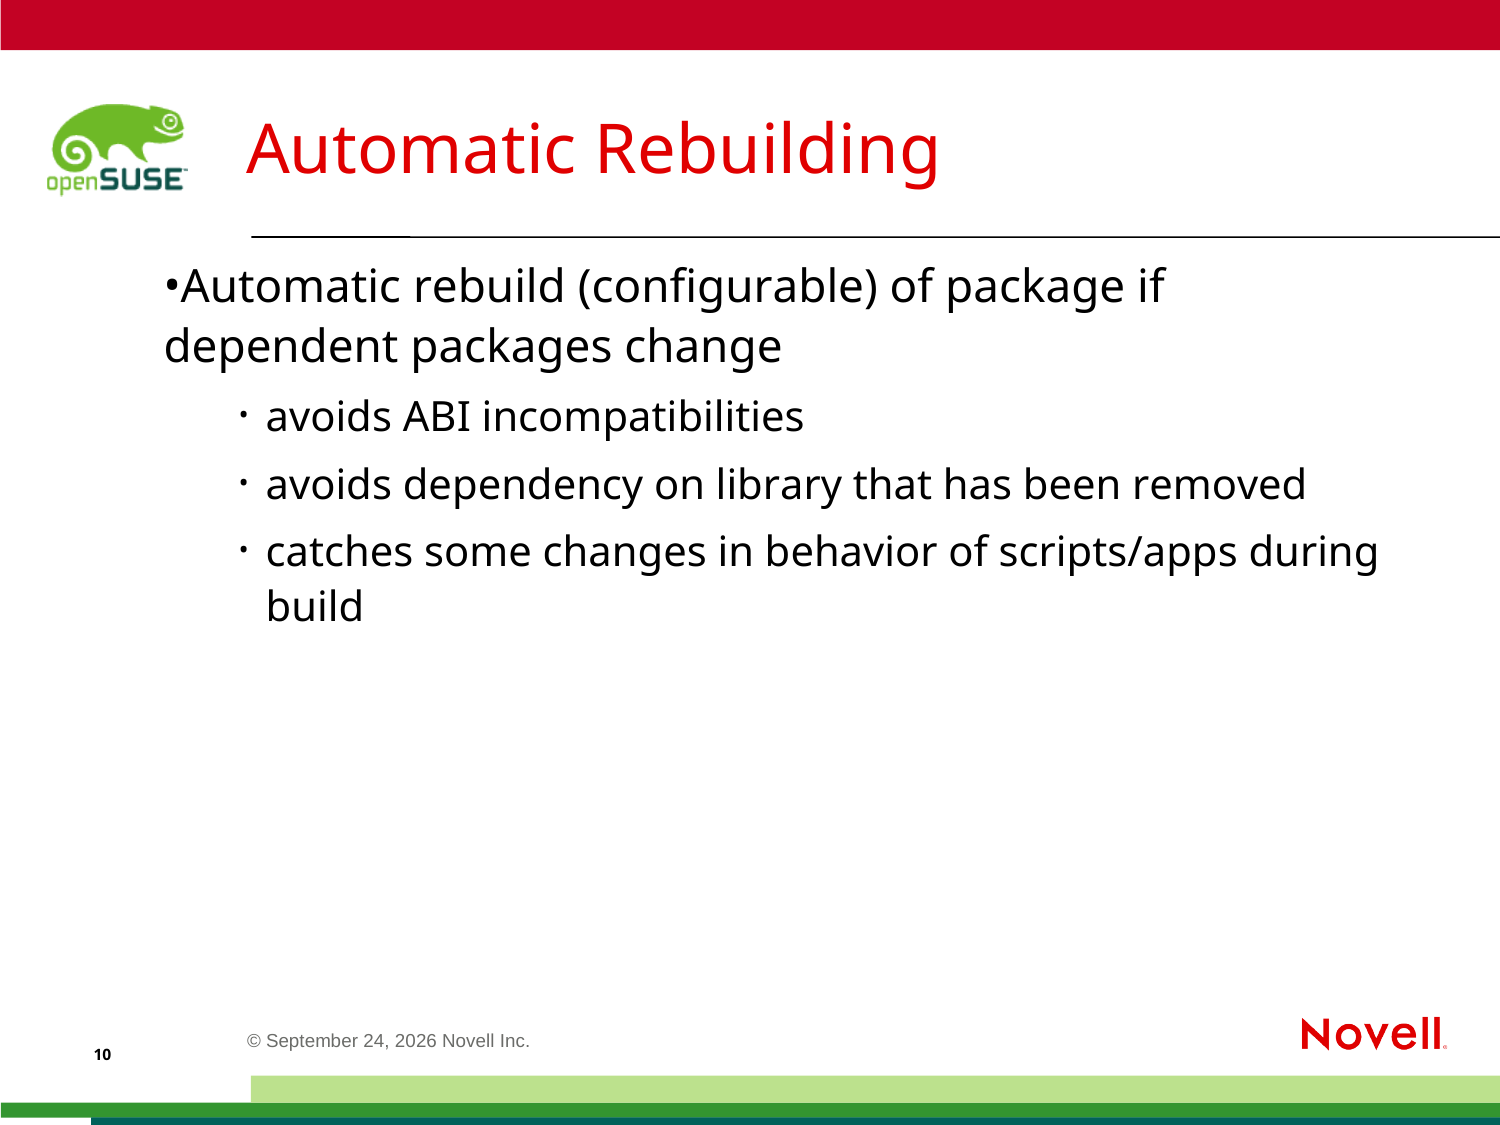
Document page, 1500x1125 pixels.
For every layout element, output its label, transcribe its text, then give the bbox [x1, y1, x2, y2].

title Automatic Rebuilding [246, 68, 1409, 231]
picture [47, 104, 188, 197]
picture [1295, 1011, 1453, 1056]
list Automatic rebuild (configurable) of package if dependent packages change avoids ABI incompatibilities avoids dependency on library that has been removed catches some changes in behavior of scripts/apps during build [163, 254, 1404, 585]
